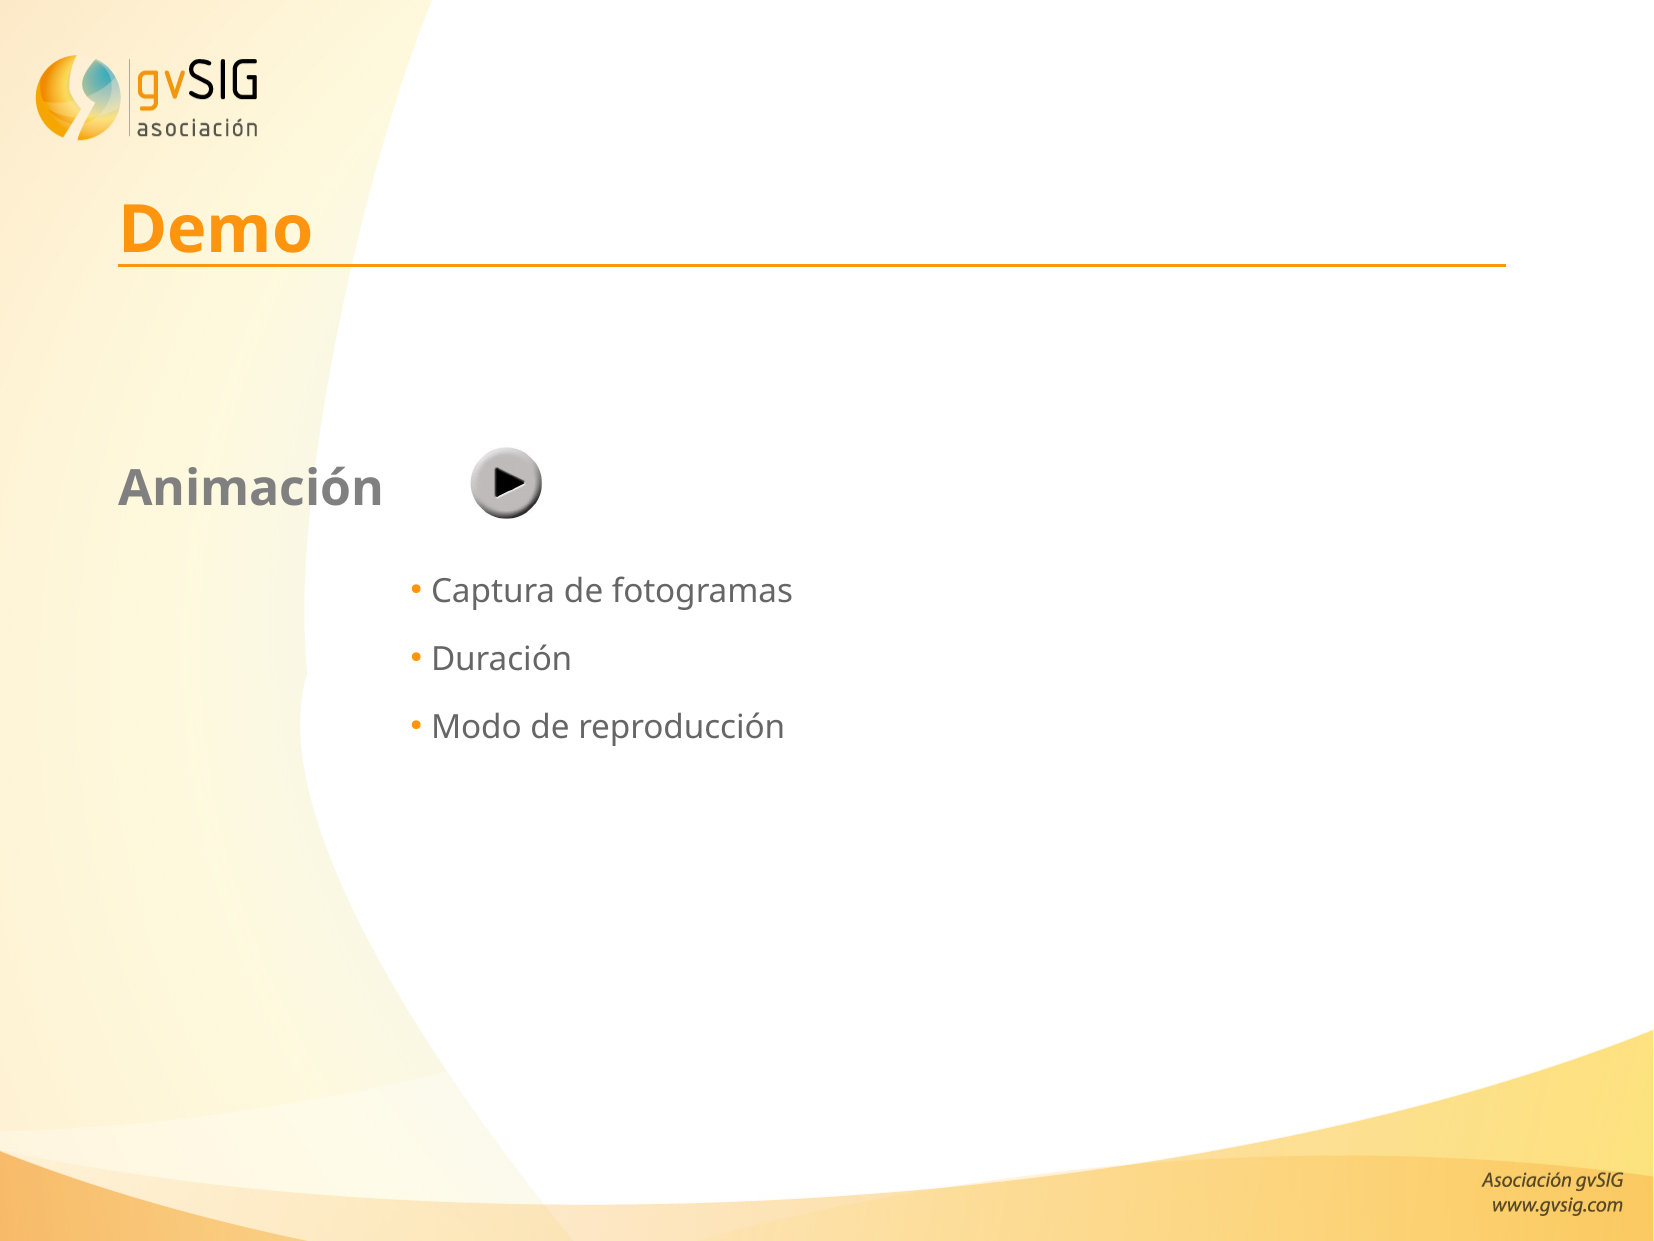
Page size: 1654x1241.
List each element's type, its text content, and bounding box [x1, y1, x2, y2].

title Animación [118, 441, 1086, 531]
text_box Captura de fotogramas Duración Modo de reproducción [395, 537, 1035, 707]
title Demo [118, 177, 1607, 276]
picture [0, 0, 1654, 1241]
